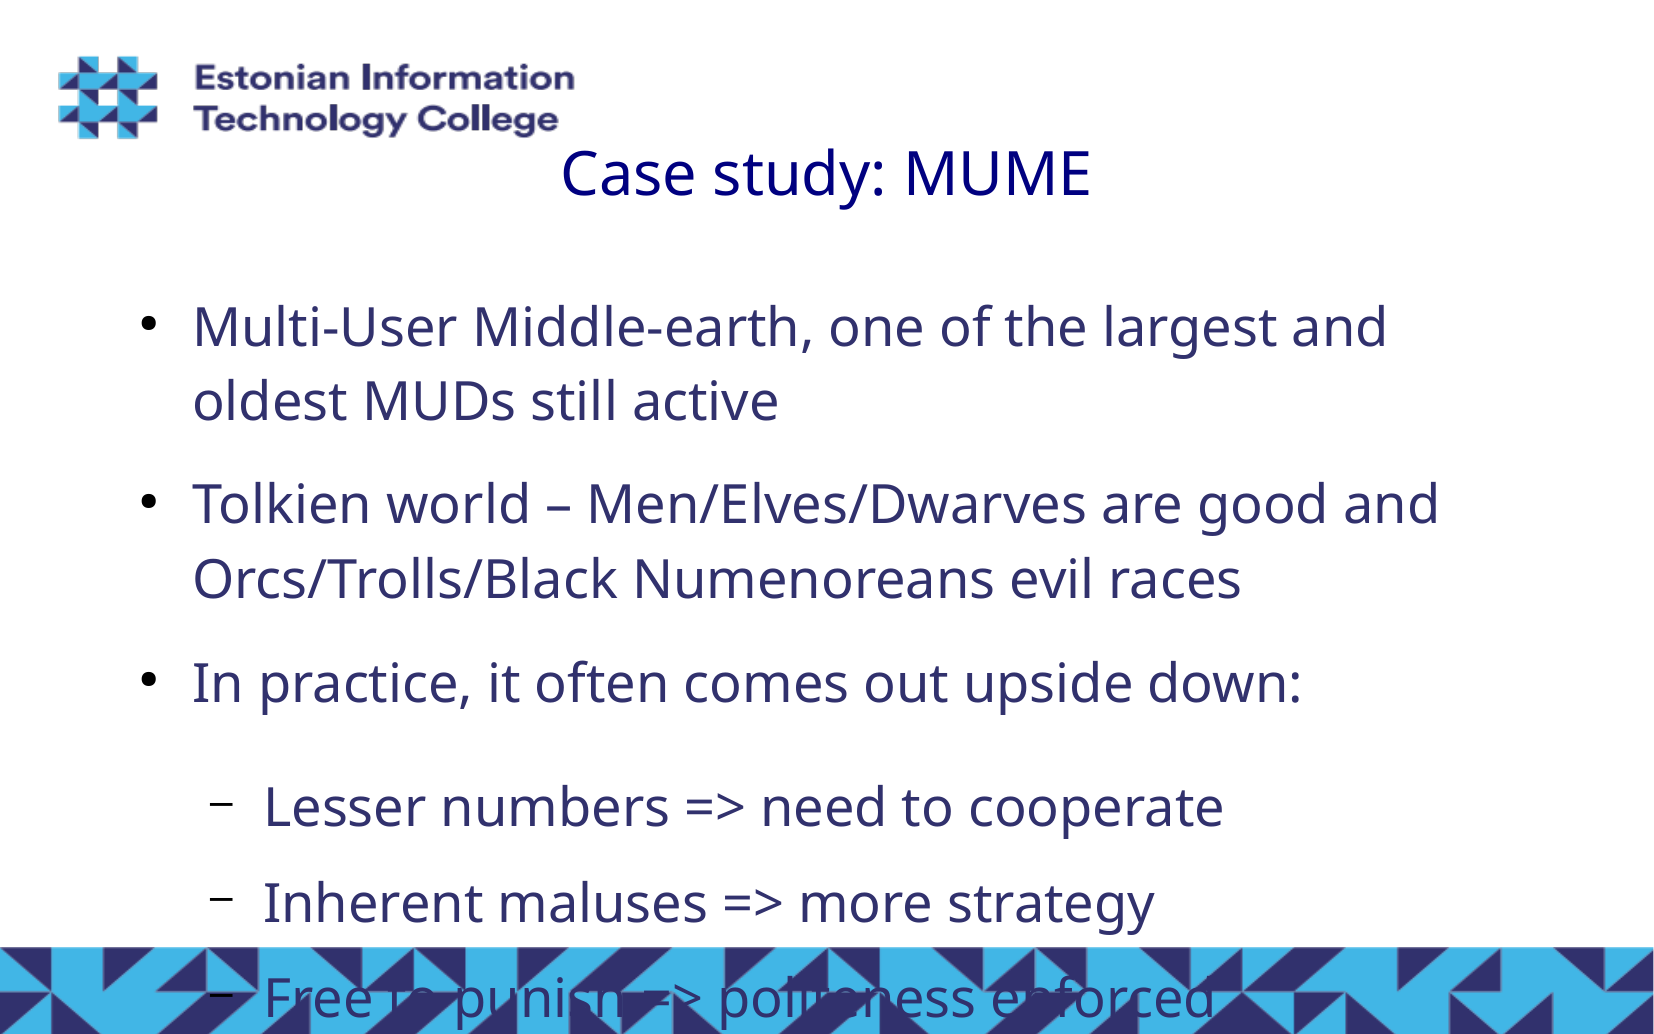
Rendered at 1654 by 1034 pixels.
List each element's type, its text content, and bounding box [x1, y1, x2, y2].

list Multi-User Middle-earth, one of the largest and oldest MUDs still active Tolkien world – Men/Elves/Dwarves are good and Orcs/Trolls/Black Numenoreans evil races In practice, it often comes out upside down: Lesser numbers => need to cooperate Inherent maluses => more strategy Free to punish => politeness enforced [121, 287, 1533, 956]
title Case study: MUME [121, 83, 1533, 260]
